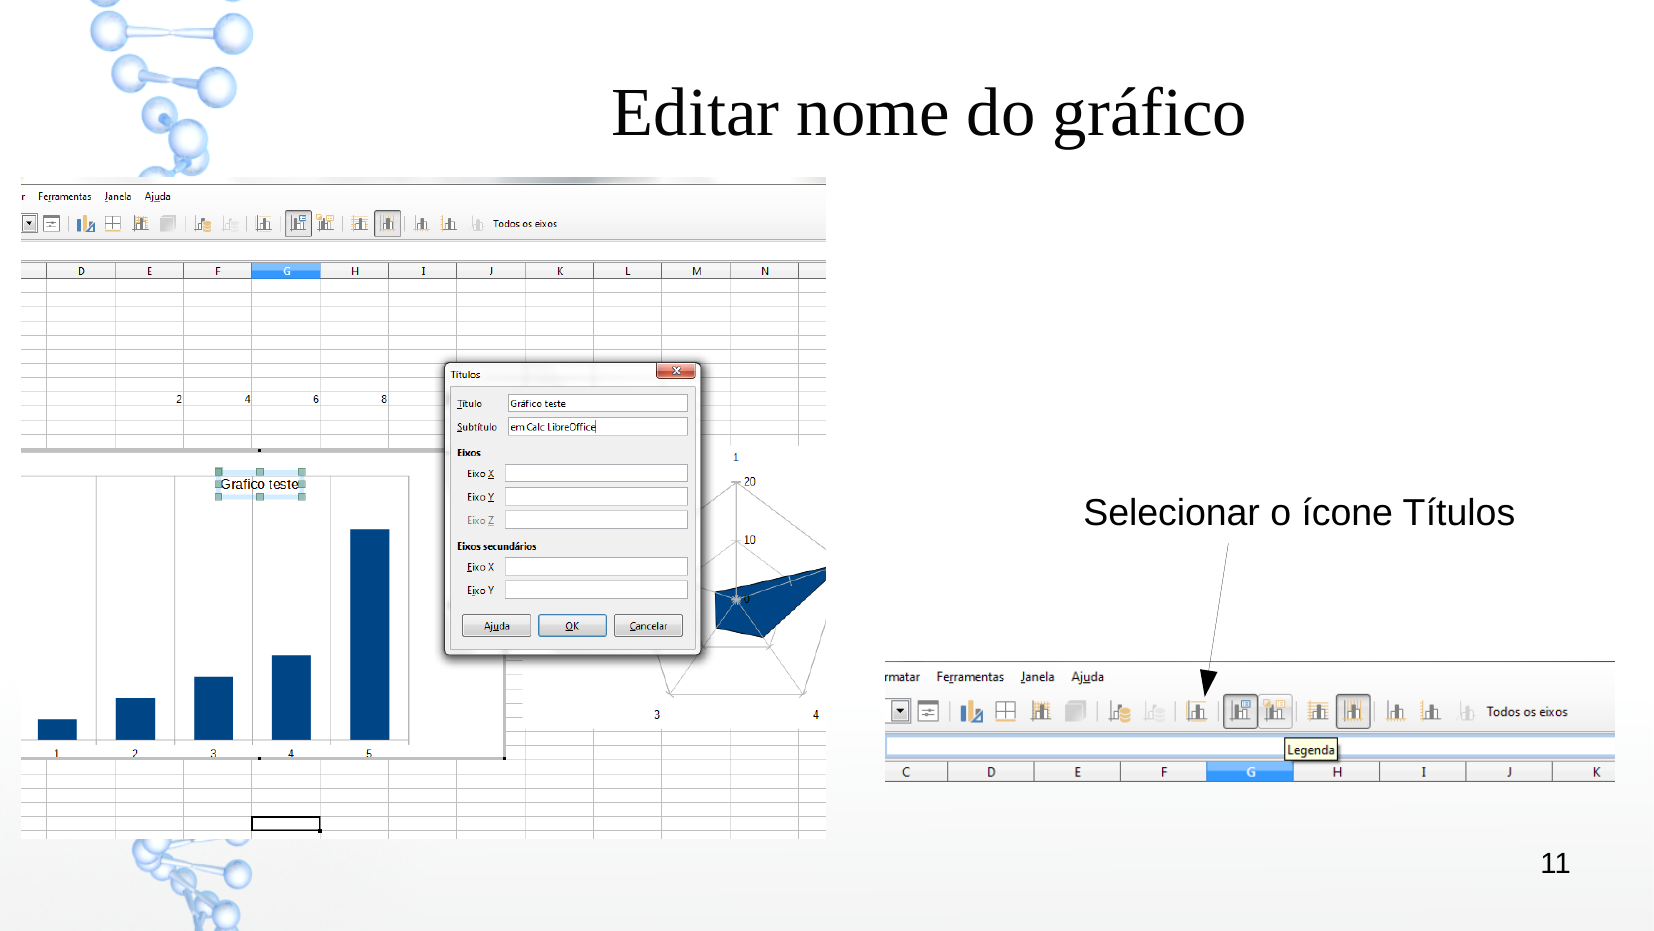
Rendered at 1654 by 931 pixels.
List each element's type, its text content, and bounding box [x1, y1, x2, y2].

text_box Selecionar o ícone Títulos [1015, 484, 1583, 584]
picture [0, 0, 1654, 931]
title Editar nome do gráfico [265, 35, 1595, 189]
